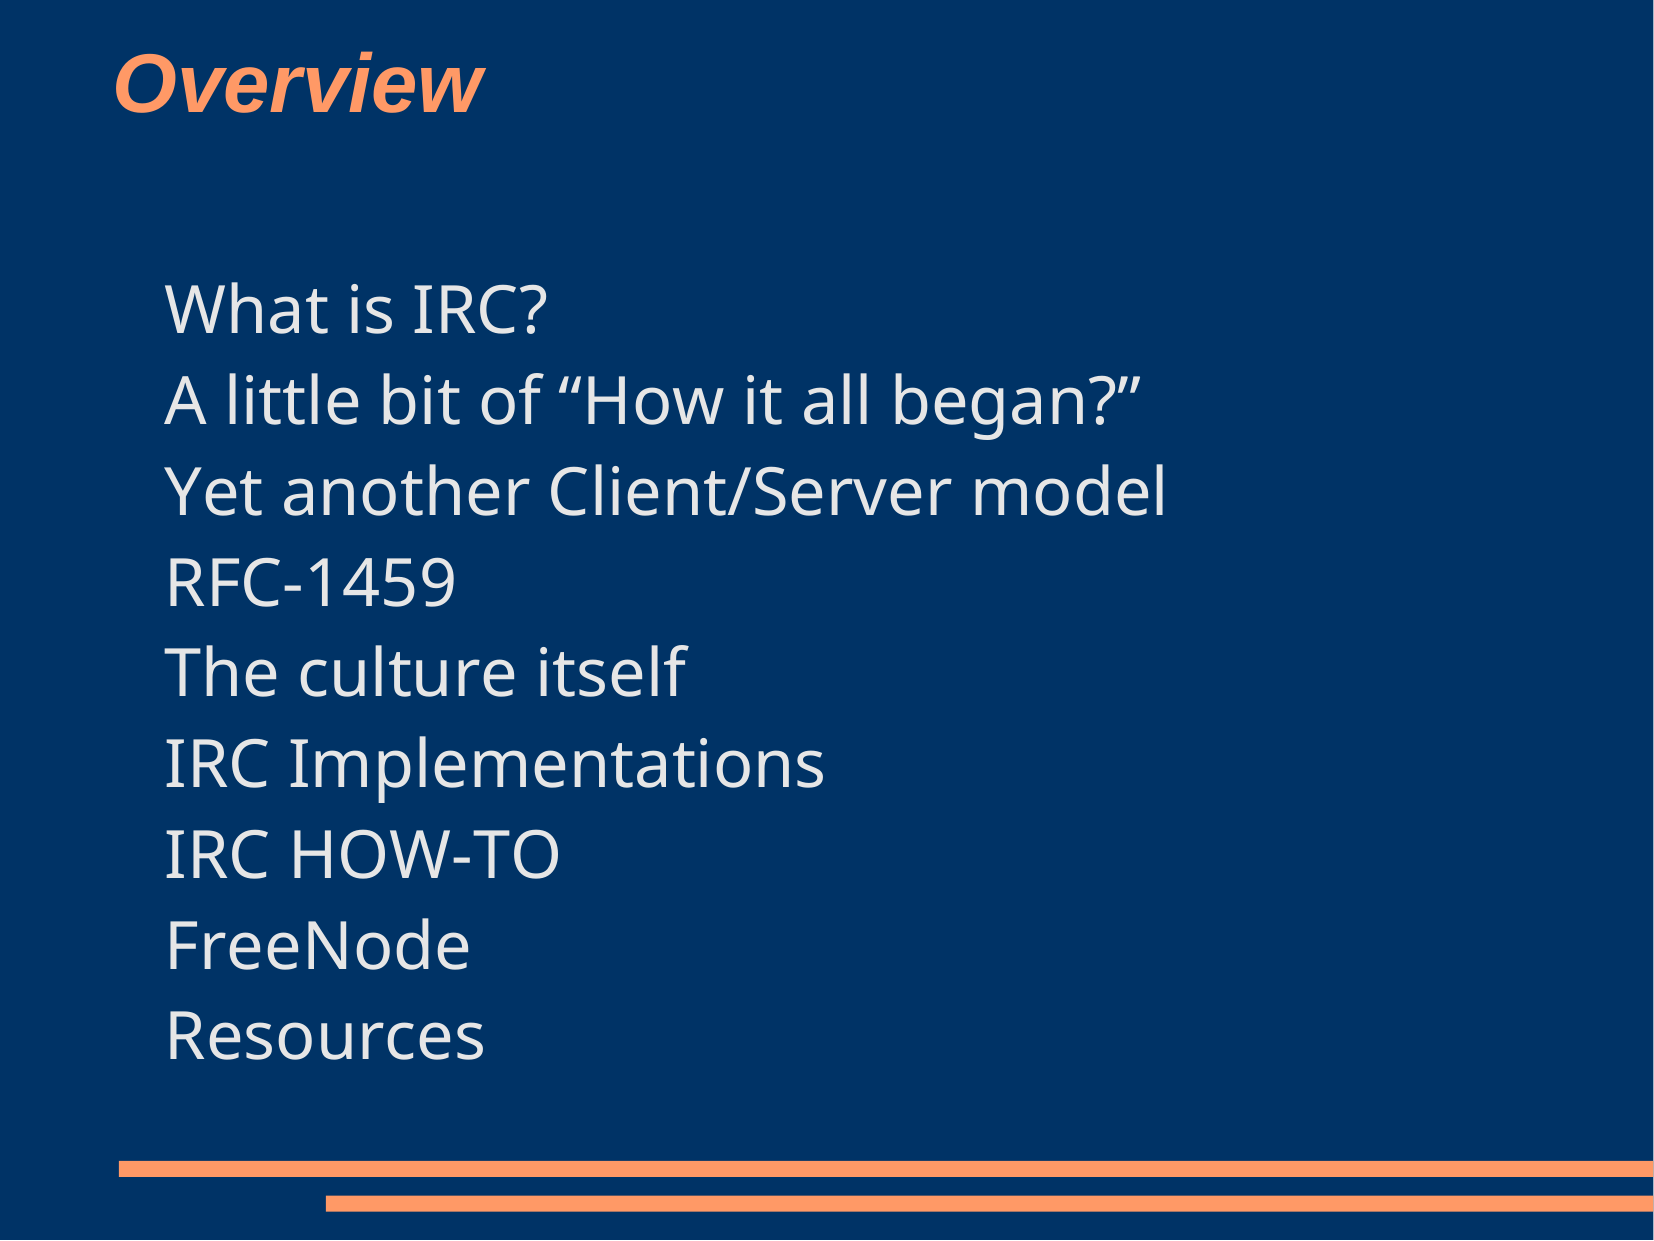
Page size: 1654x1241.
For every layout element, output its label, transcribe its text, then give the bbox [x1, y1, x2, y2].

title Overview [112, 0, 1525, 188]
list What is IRC? A little bit of “How it all began?” Yet another Client/Server model RFC-1459 The culture itself IRC Implementations IRC HOW-TO FreeNode Resources [146, 262, 1538, 1044]
